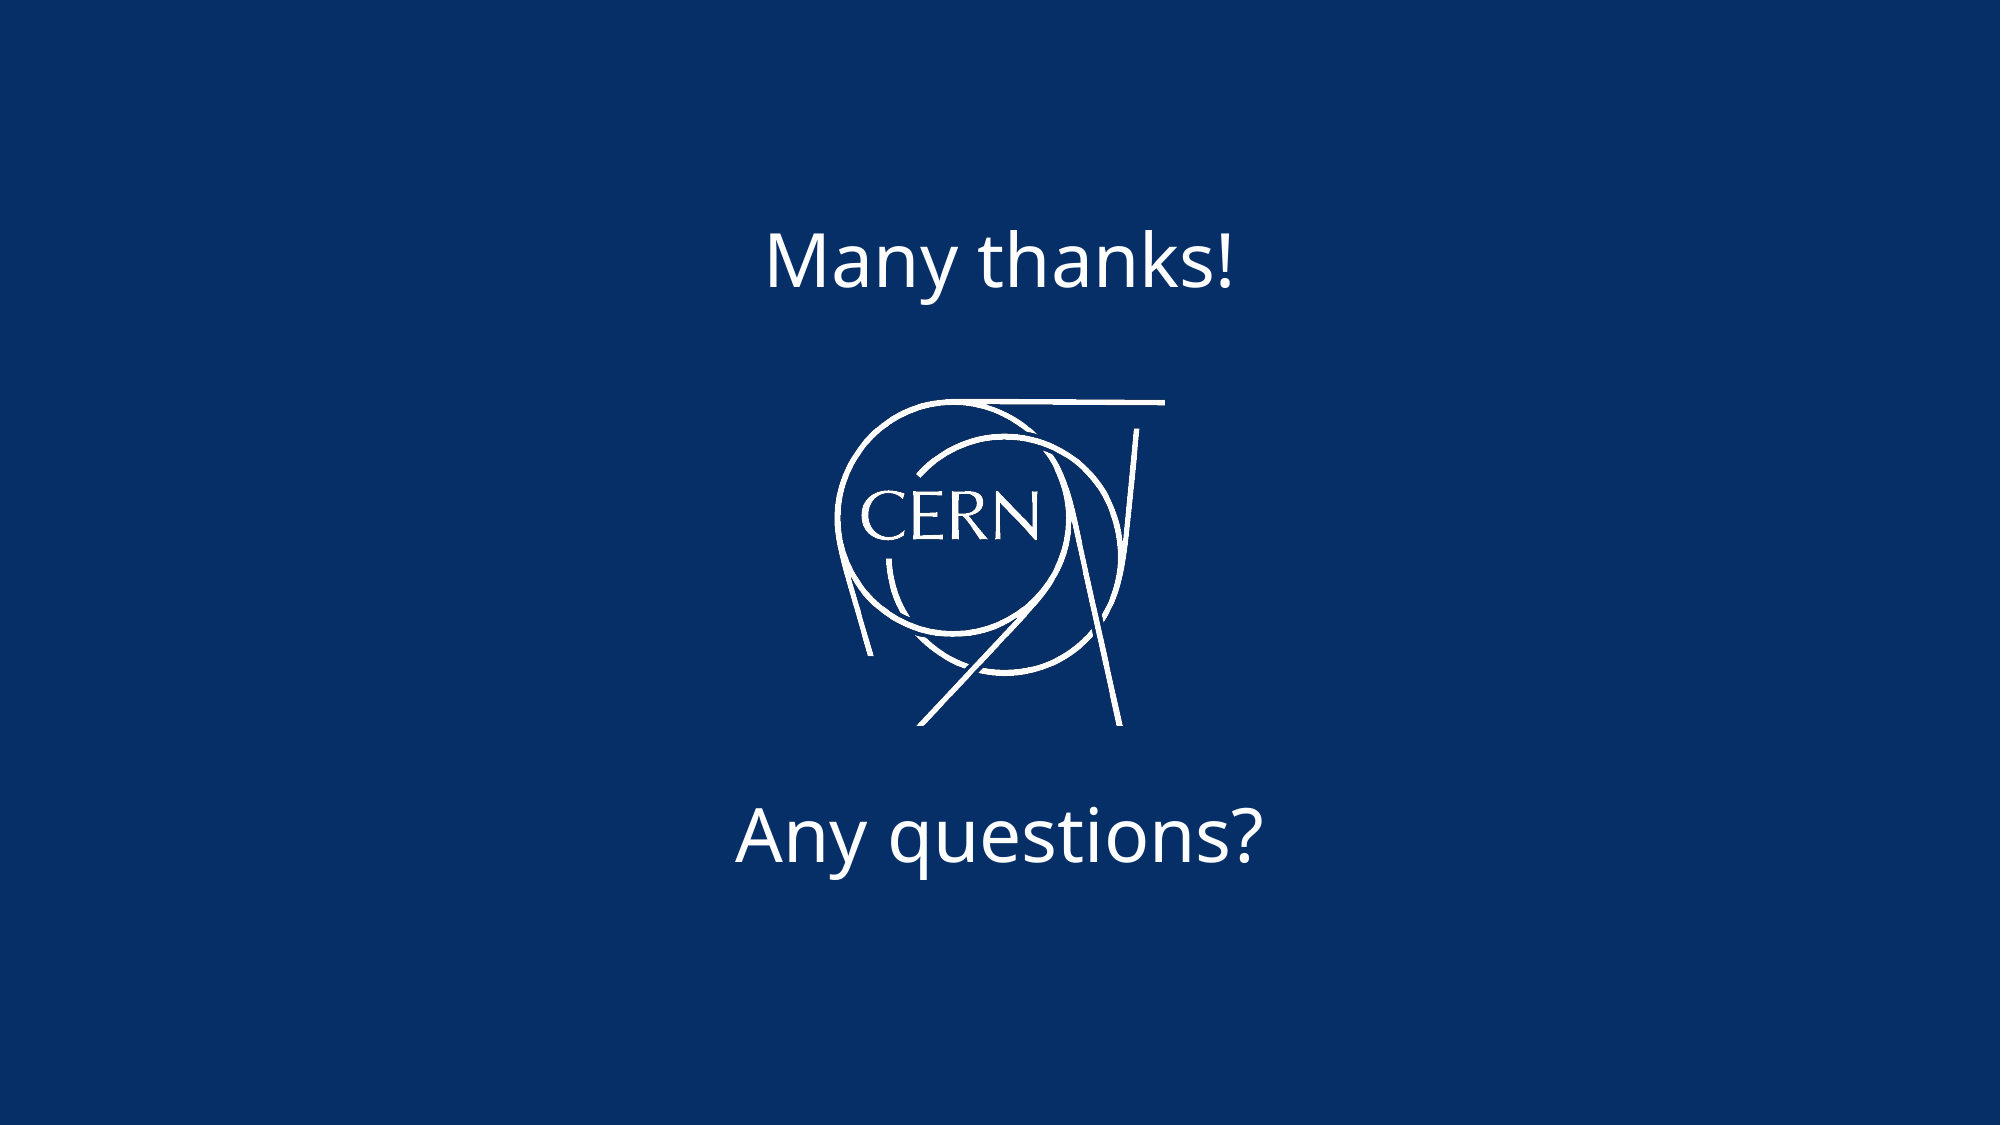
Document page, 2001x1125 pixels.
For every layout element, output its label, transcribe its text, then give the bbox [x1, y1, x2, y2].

text_box Any questions? [651, 782, 1348, 921]
picture [834, 398, 1165, 726]
text_box Many thanks! [700, 207, 1299, 346]
